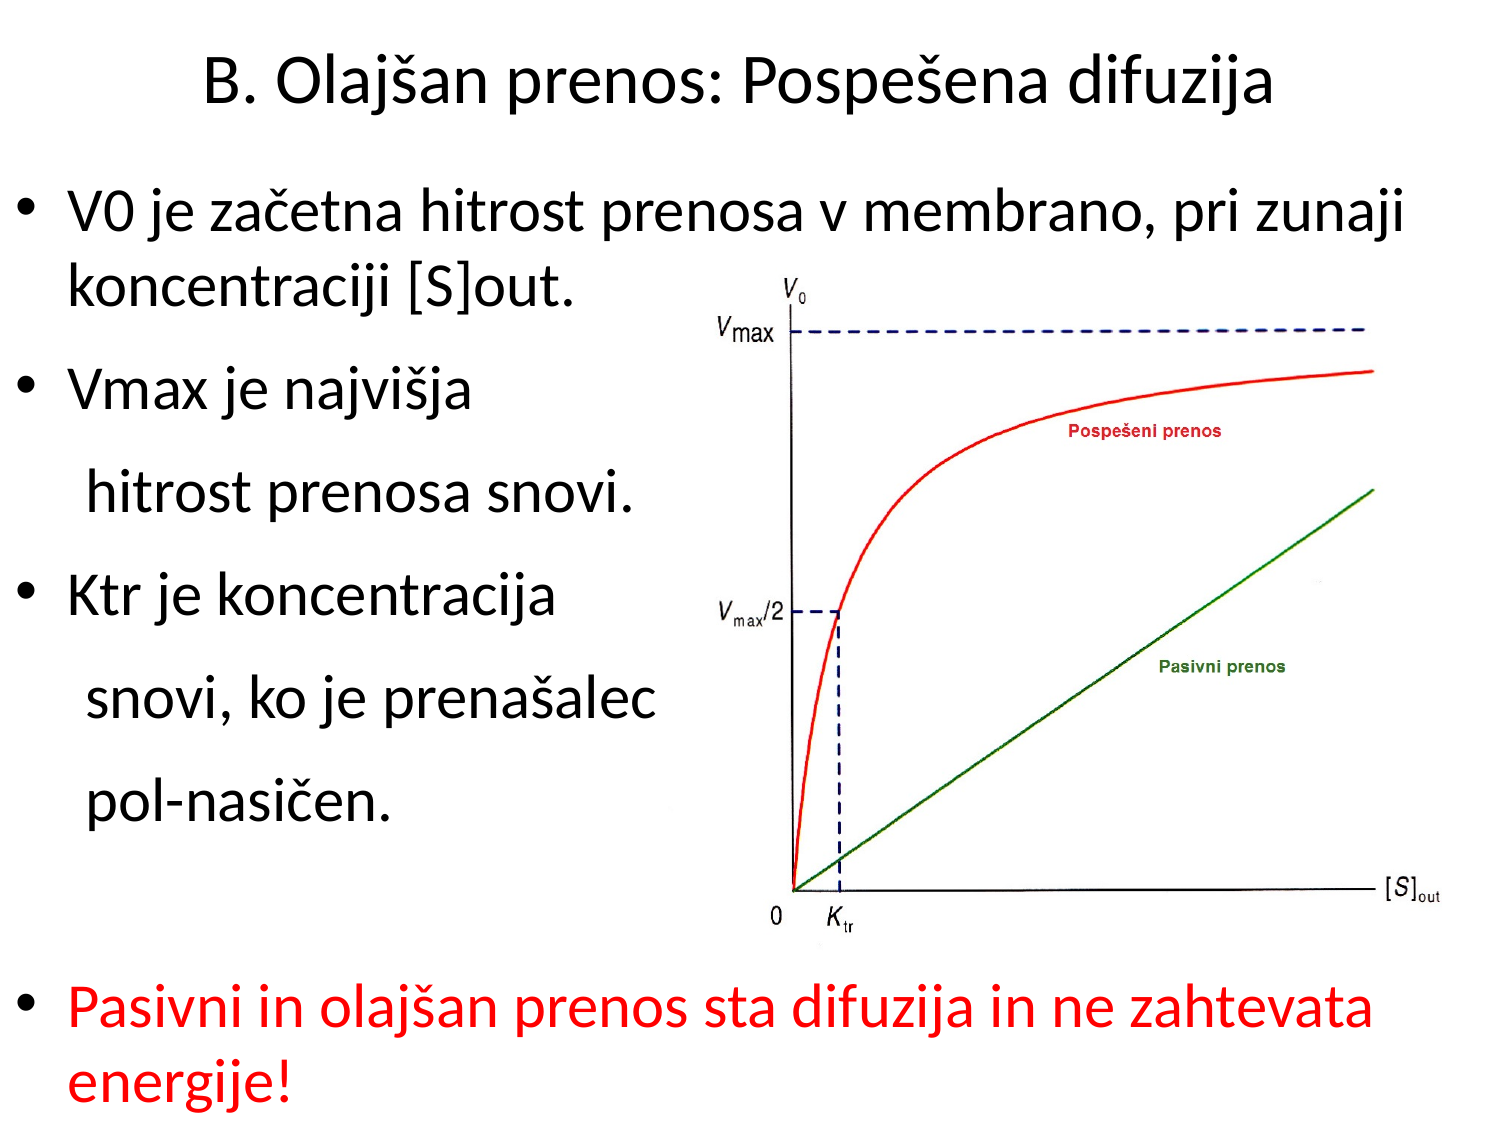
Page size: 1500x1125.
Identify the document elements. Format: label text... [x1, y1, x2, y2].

list V0 je začetna hitrost prenosa v membrano, pri zunaji koncentraciji [S]out. Vmax je najvišja hitrost prenosa snovi. Ktr je koncentracija snovi, ko je prenašalec pol-nasičen. Pasivni in olajšan prenos sta difuzija in ne zahtevata energije! [0, 160, 1500, 1125]
title B. Olajšan prenos: Pospešena difuzija [64, 0, 1415, 149]
